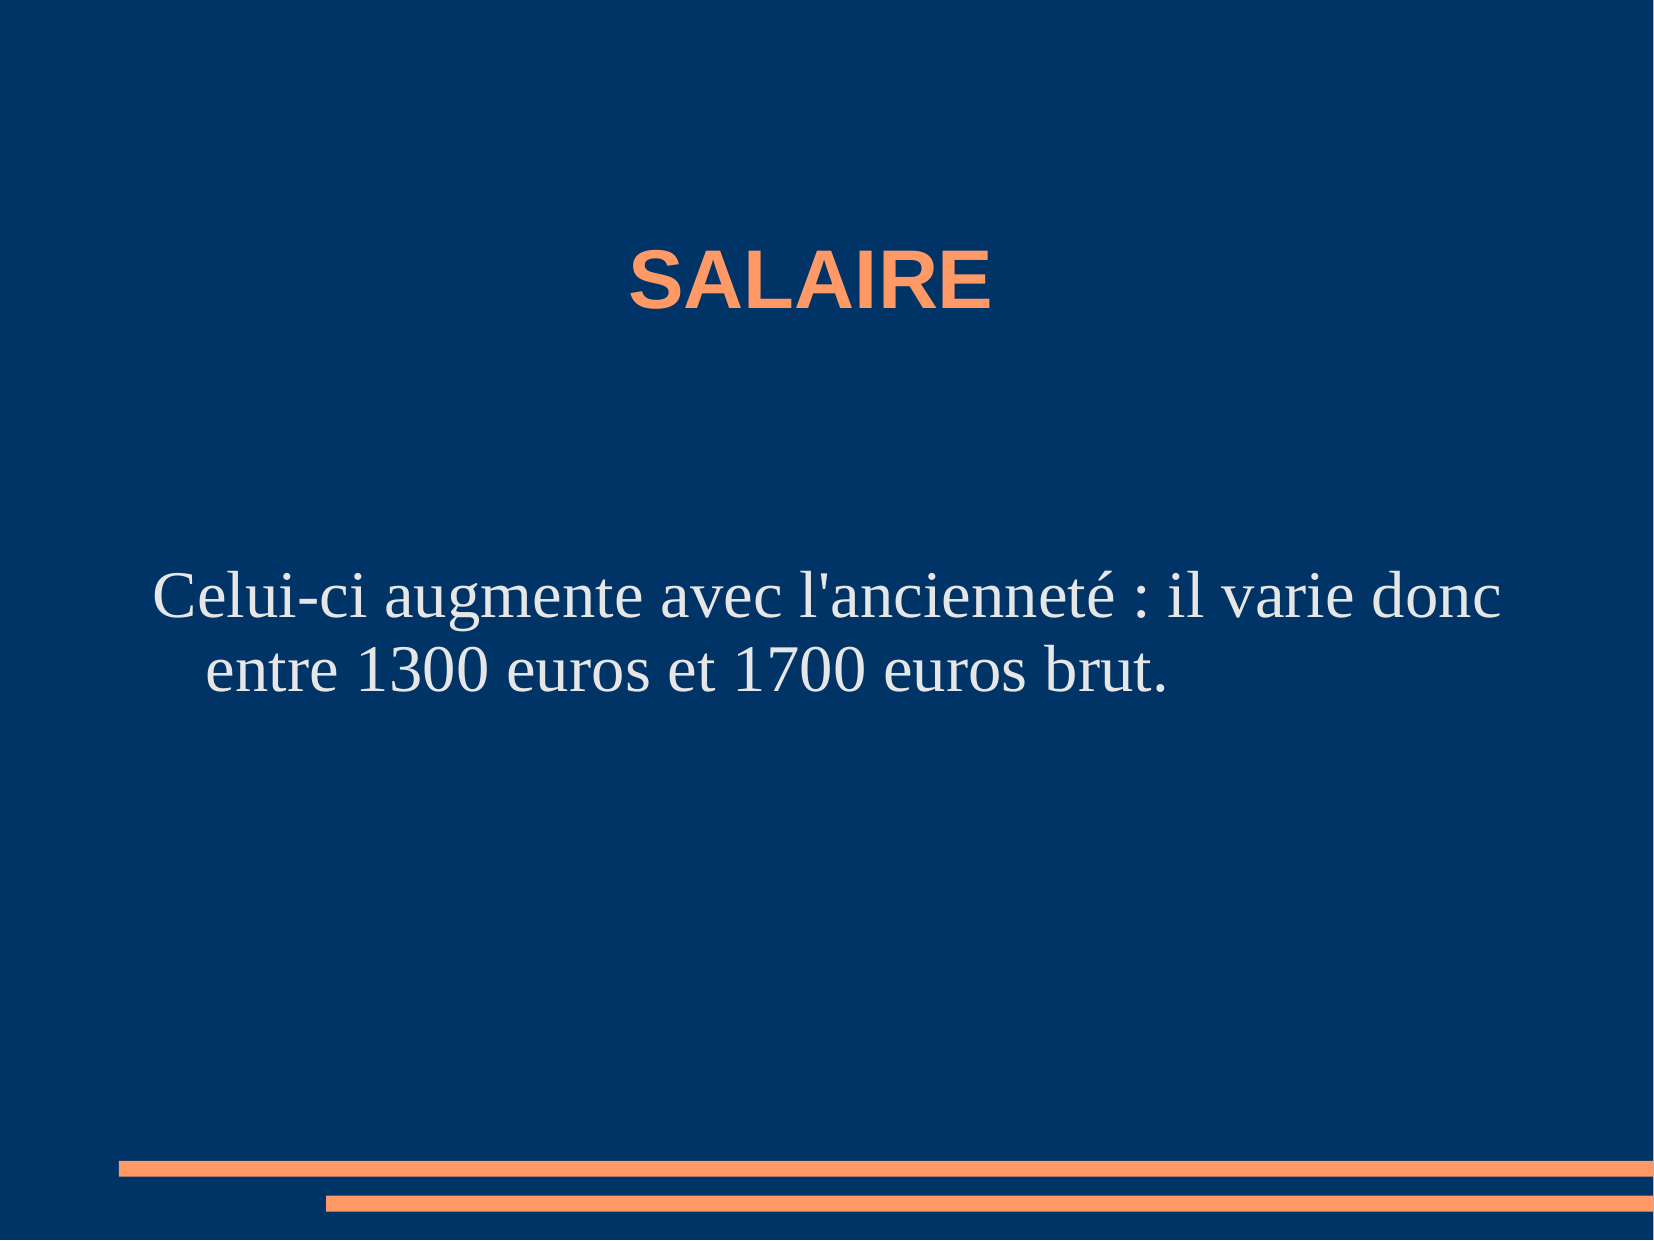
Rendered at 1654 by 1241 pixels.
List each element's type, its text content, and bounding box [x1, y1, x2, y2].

title SALAIRE [88, 176, 1534, 384]
list Celui-ci augmente avec l'ancienneté : il varie donc entre 1300 euros et 1700 euros brut. [134, 350, 1516, 1133]
